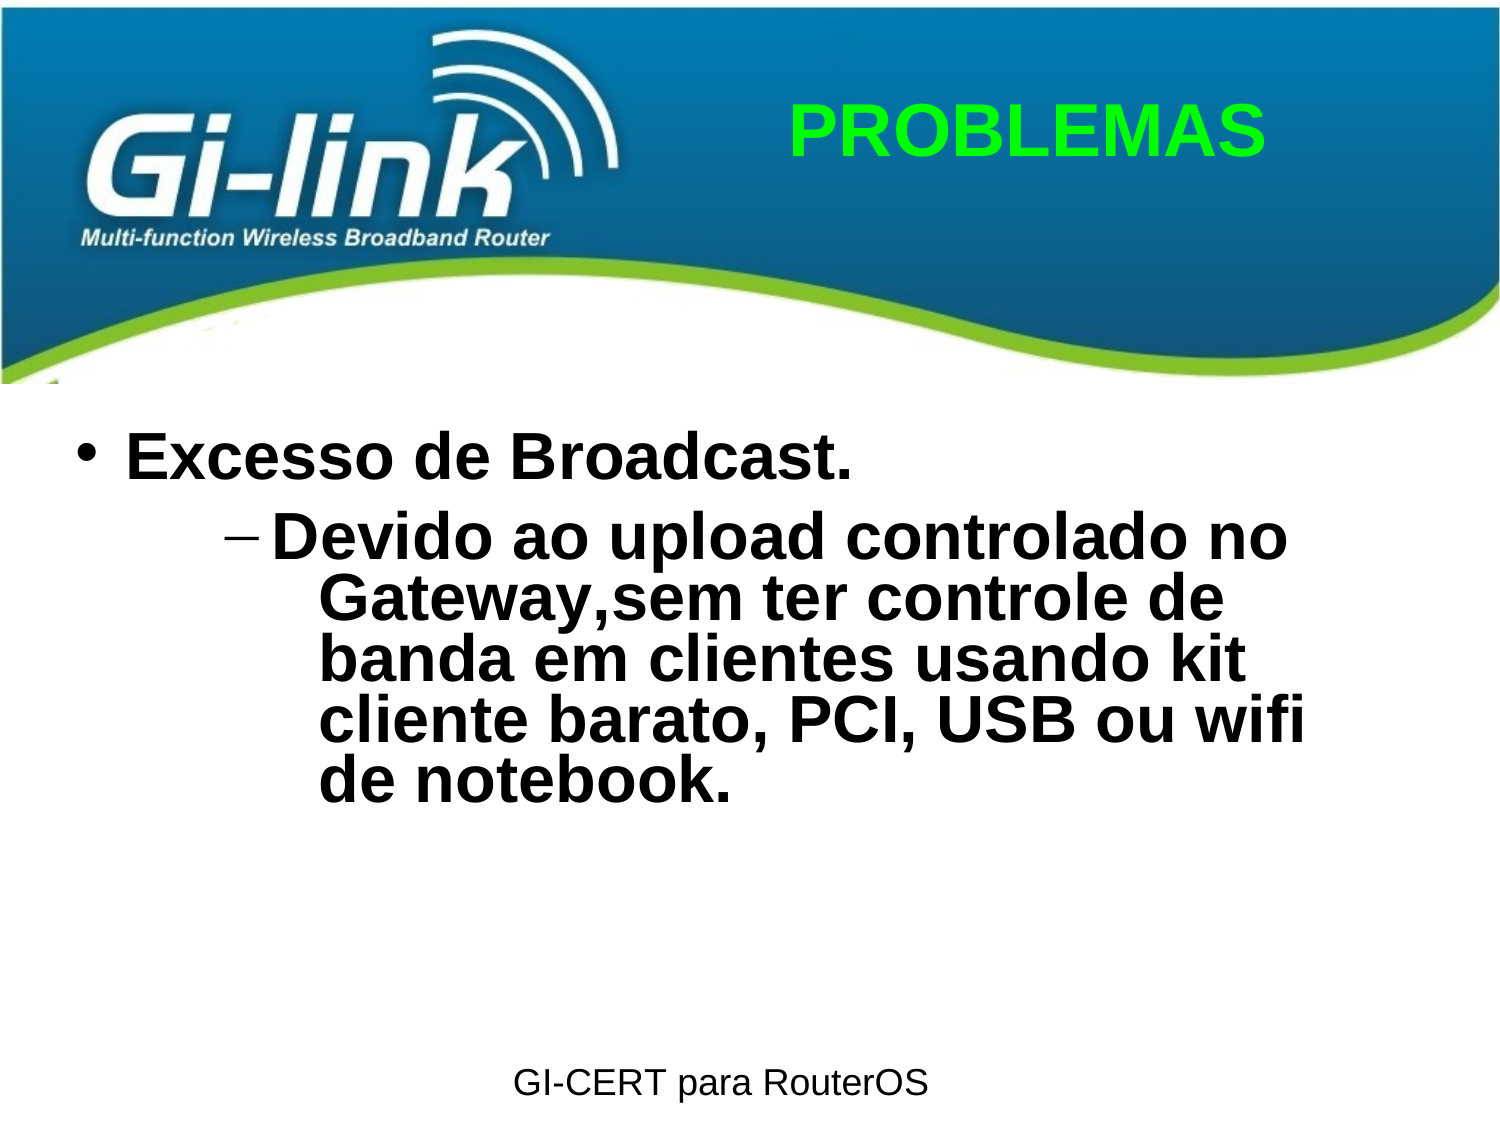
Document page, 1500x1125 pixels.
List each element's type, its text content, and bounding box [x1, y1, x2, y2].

list Excesso de Broadcast. Devido ao upload controlado no Gateway,sem ter controle de banda em clientes usando kit cliente barato, PCI, USB ou wifi de notebook. [75, 389, 1376, 1065]
title PROBLEMAS [637, 52, 1420, 220]
picture [0, 0, 1500, 384]
